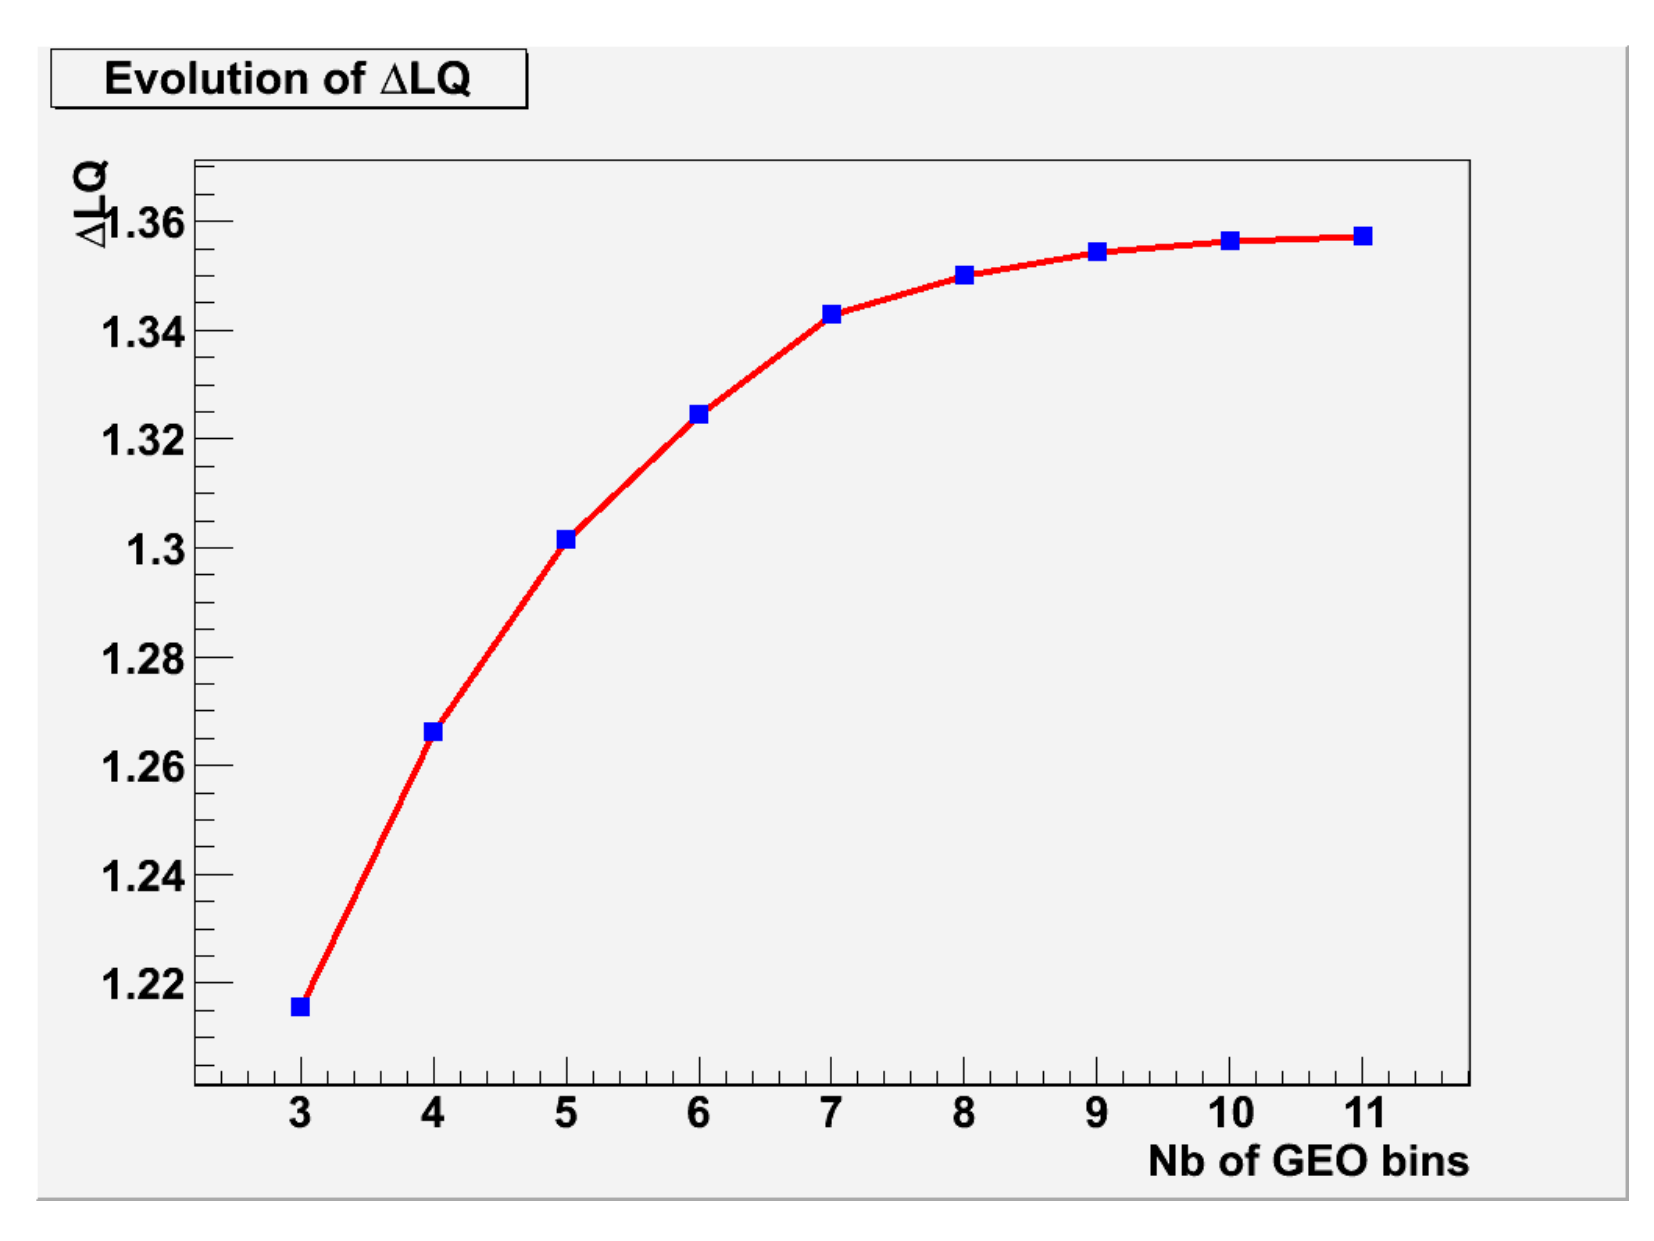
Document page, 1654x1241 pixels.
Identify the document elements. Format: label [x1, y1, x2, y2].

picture [35, 44, 1629, 1201]
